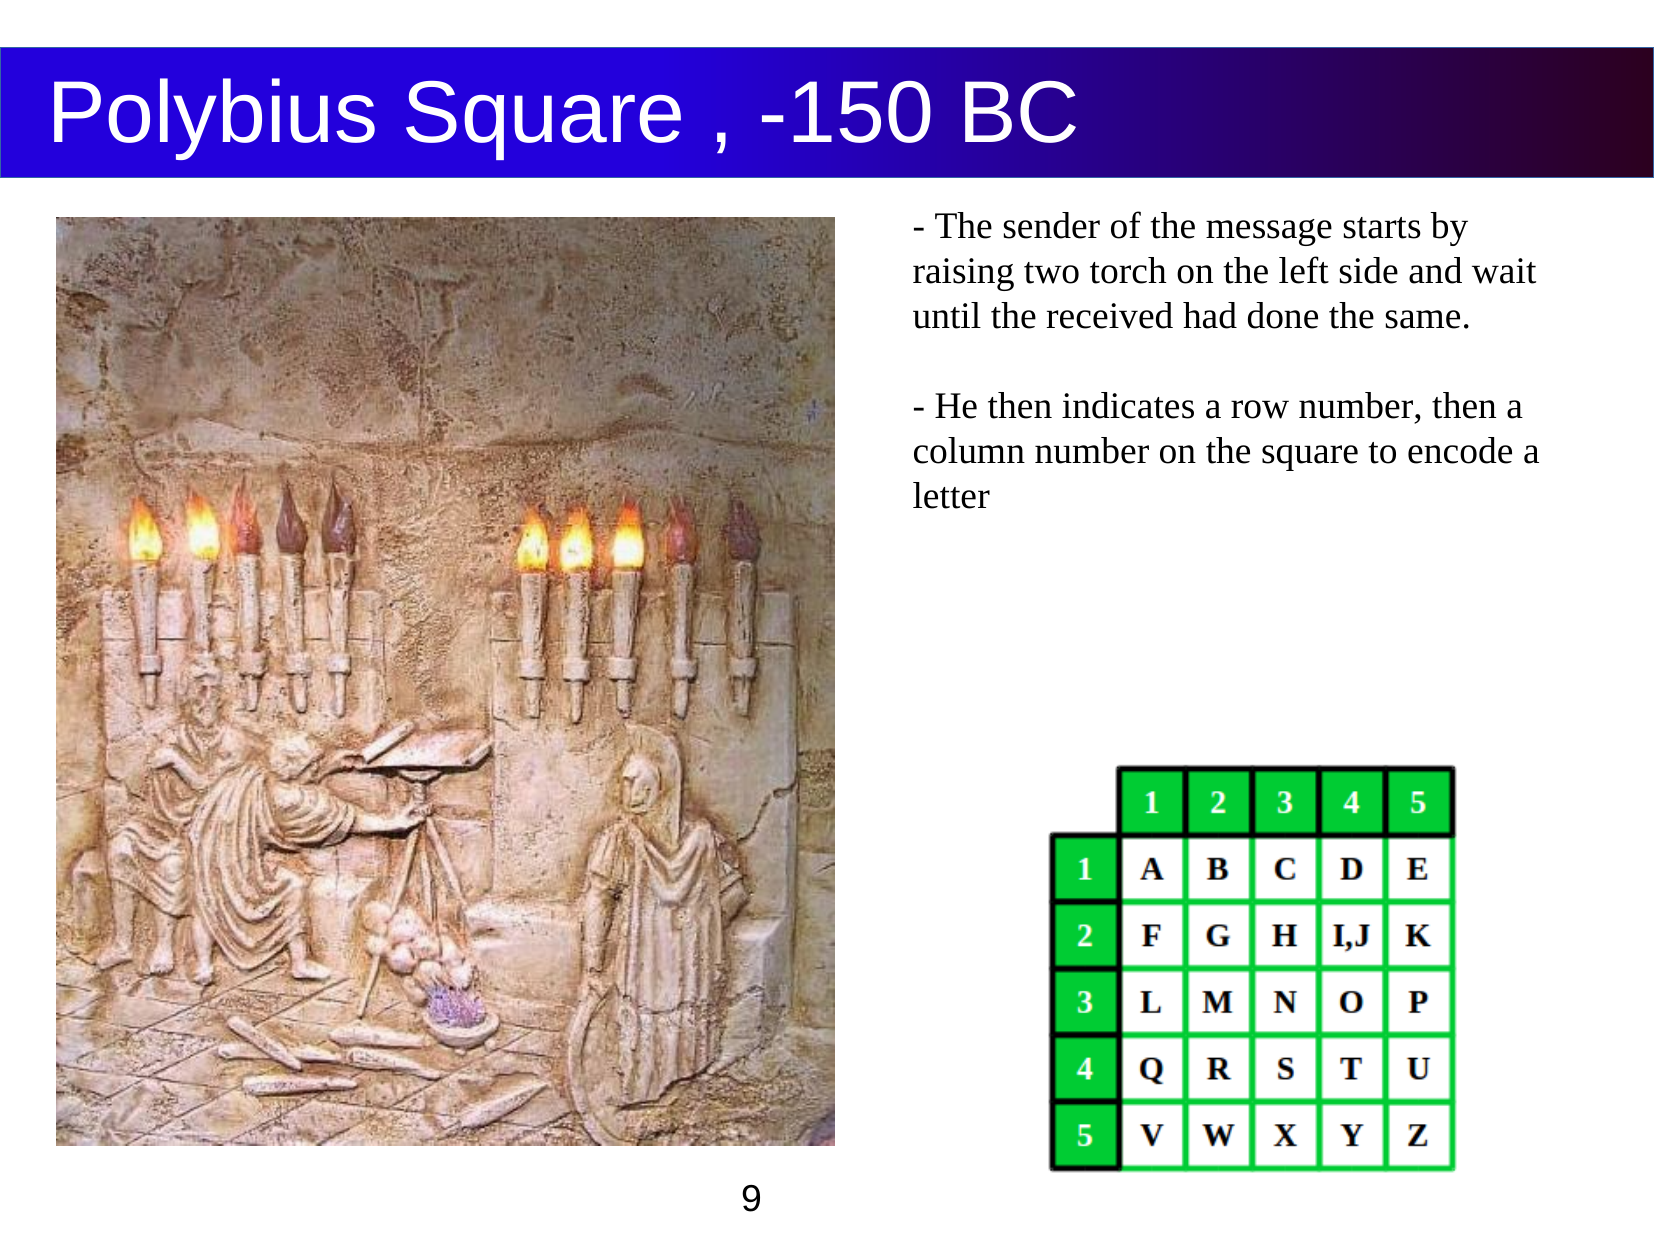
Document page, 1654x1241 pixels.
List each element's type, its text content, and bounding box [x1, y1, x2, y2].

picture [56, 217, 835, 1146]
picture [1018, 756, 1480, 1185]
text_box - The sender of the message starts by raising two torch on the left side and wait until the received had done the same. - He then indicates a row number, then a column number on the square to encode a letter [897, 193, 1583, 745]
title Polybius Square , -150 BC [47, 6, 1477, 225]
